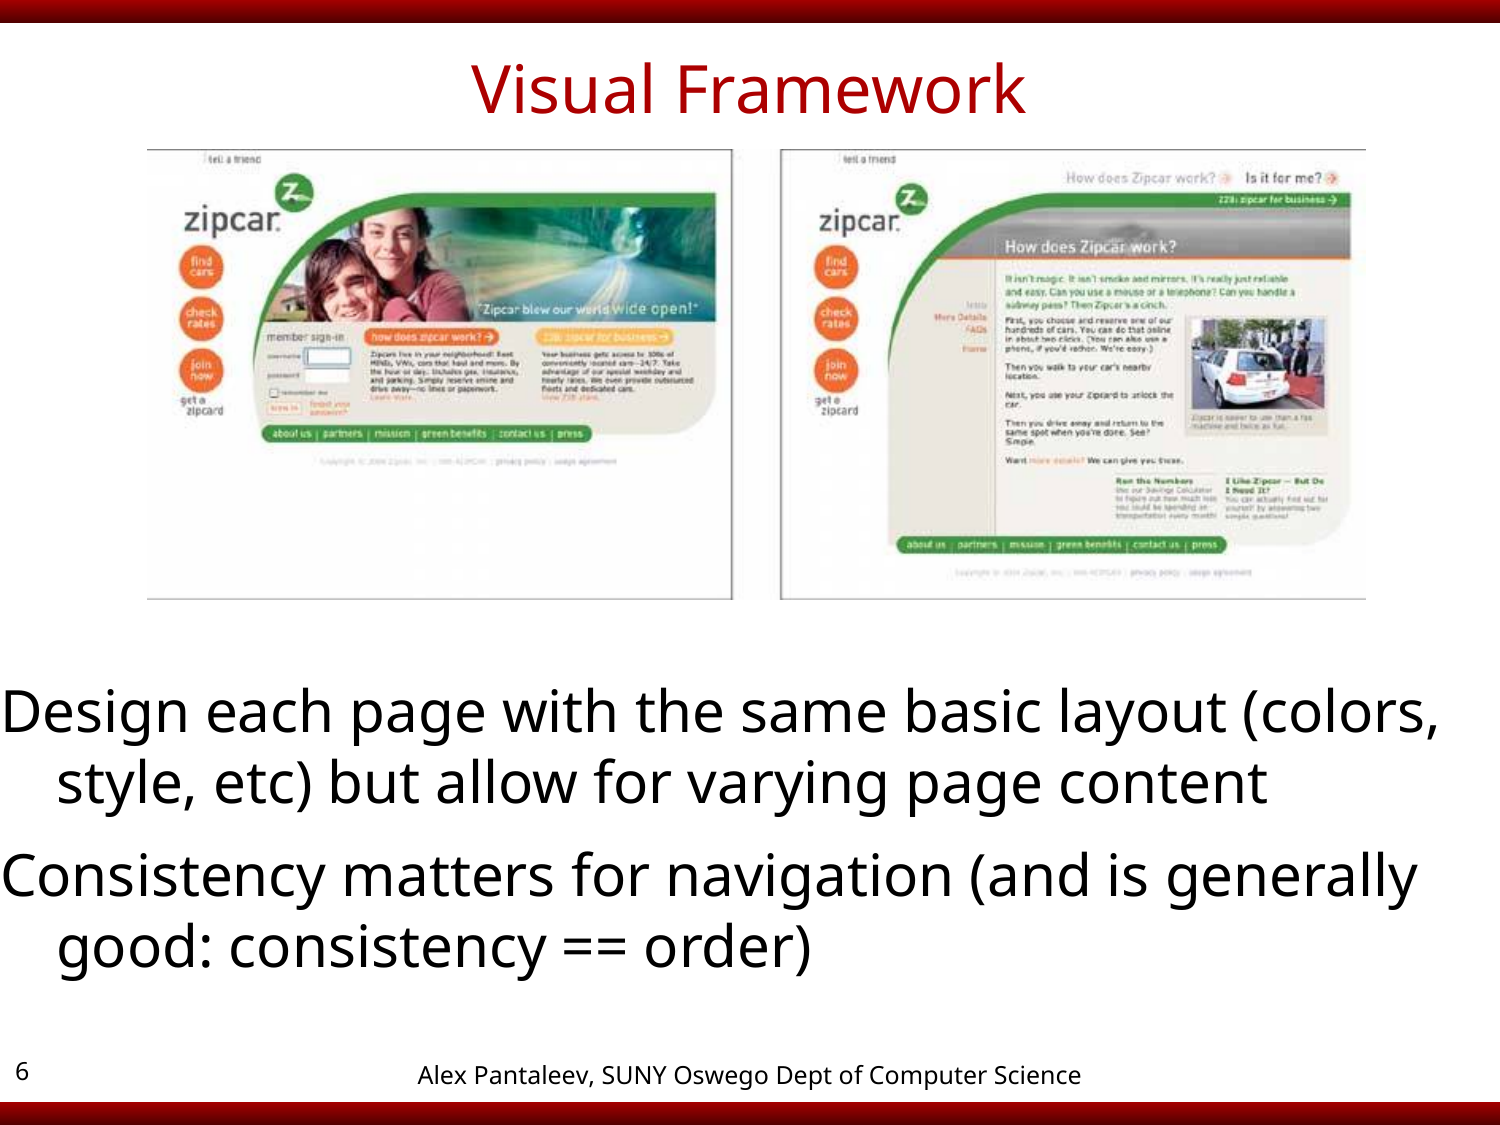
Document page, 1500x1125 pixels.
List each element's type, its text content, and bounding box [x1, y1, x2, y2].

title Visual Framework [0, 24, 1500, 150]
list Design each page with the same basic layout (colors, style, etc) but allow for varying page content Consistency matters for navigation (and is generally good: consistency == order) [0, 675, 1463, 1125]
picture [147, 149, 1366, 601]
